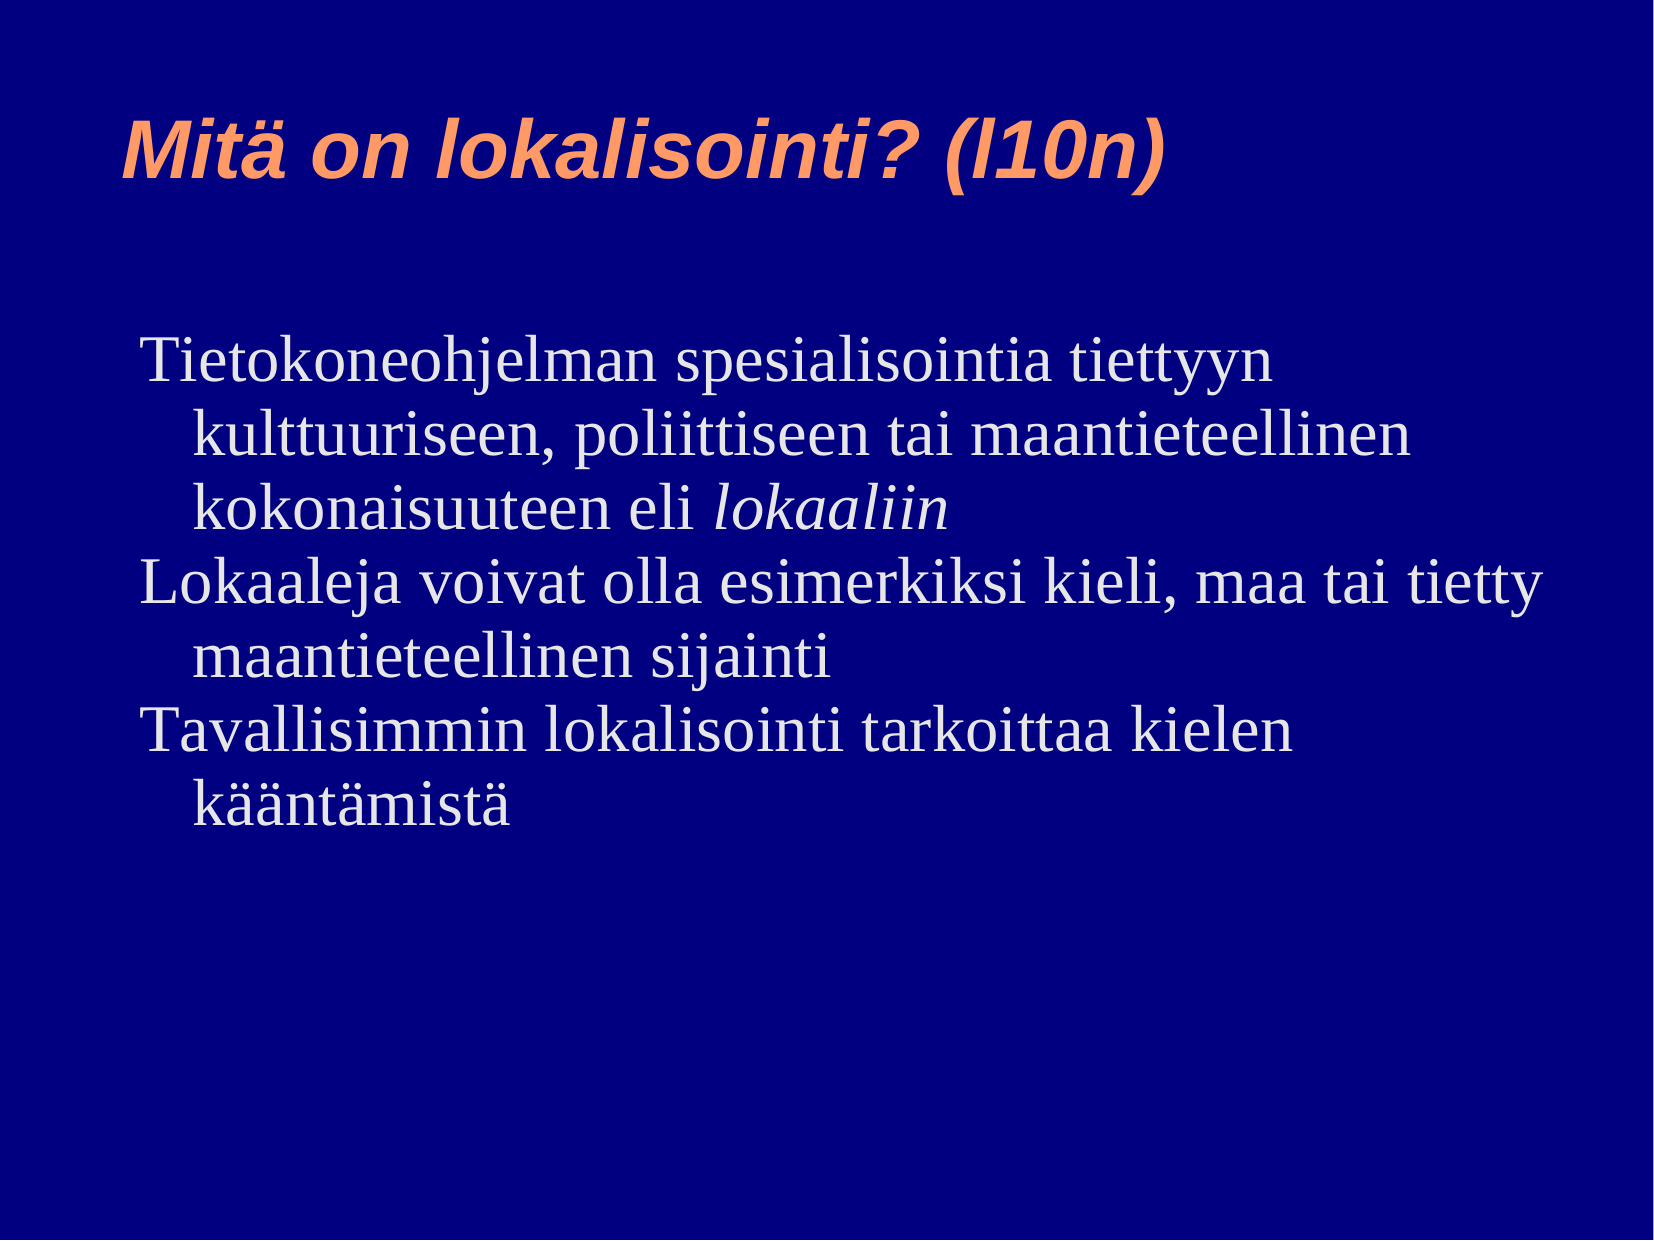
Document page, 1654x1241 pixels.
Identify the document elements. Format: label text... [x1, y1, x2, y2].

text_box [121, 747, 1536, 896]
list Tietokoneohjelman spesialisointia tiettyyn kulttuuriseen, poliittiseen tai maantieteellinen kokonaisuuteen eli lokaaliin Lokaaleja voivat olla esimerkiksi kieli, maa tai tietty maantieteellinen sijainti Tavallisimmin lokalisointi tarkoittaa kielen kääntämistä [121, 322, 1561, 1132]
text_box [121, 339, 1536, 560]
title Mitä on lokalisointi? (l10n) [121, 46, 1534, 254]
text_box [121, 582, 1536, 731]
